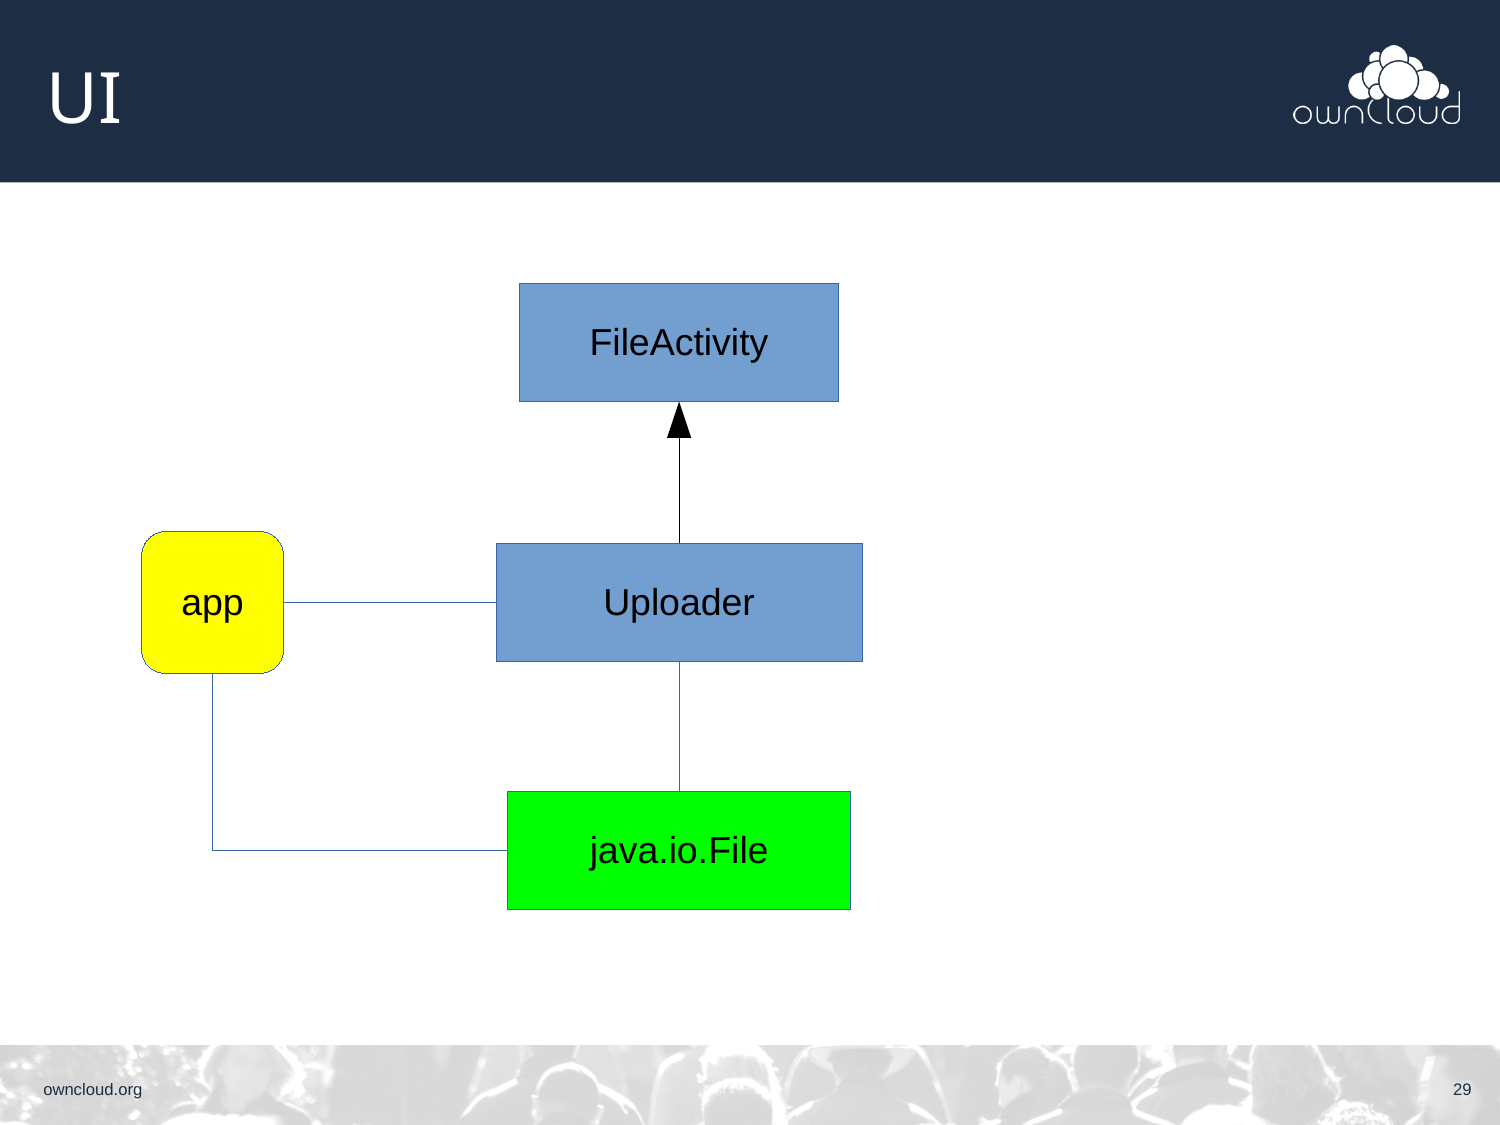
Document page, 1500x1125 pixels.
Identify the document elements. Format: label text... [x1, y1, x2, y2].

picture [1293, 45, 1460, 124]
title UI [46, 5, 1258, 187]
picture [0, 1045, 1500, 1125]
text_box Uploader [496, 543, 863, 662]
text_box FileActivity [519, 283, 839, 402]
text_box java.io.File [507, 791, 851, 910]
text_box app [141, 531, 284, 674]
